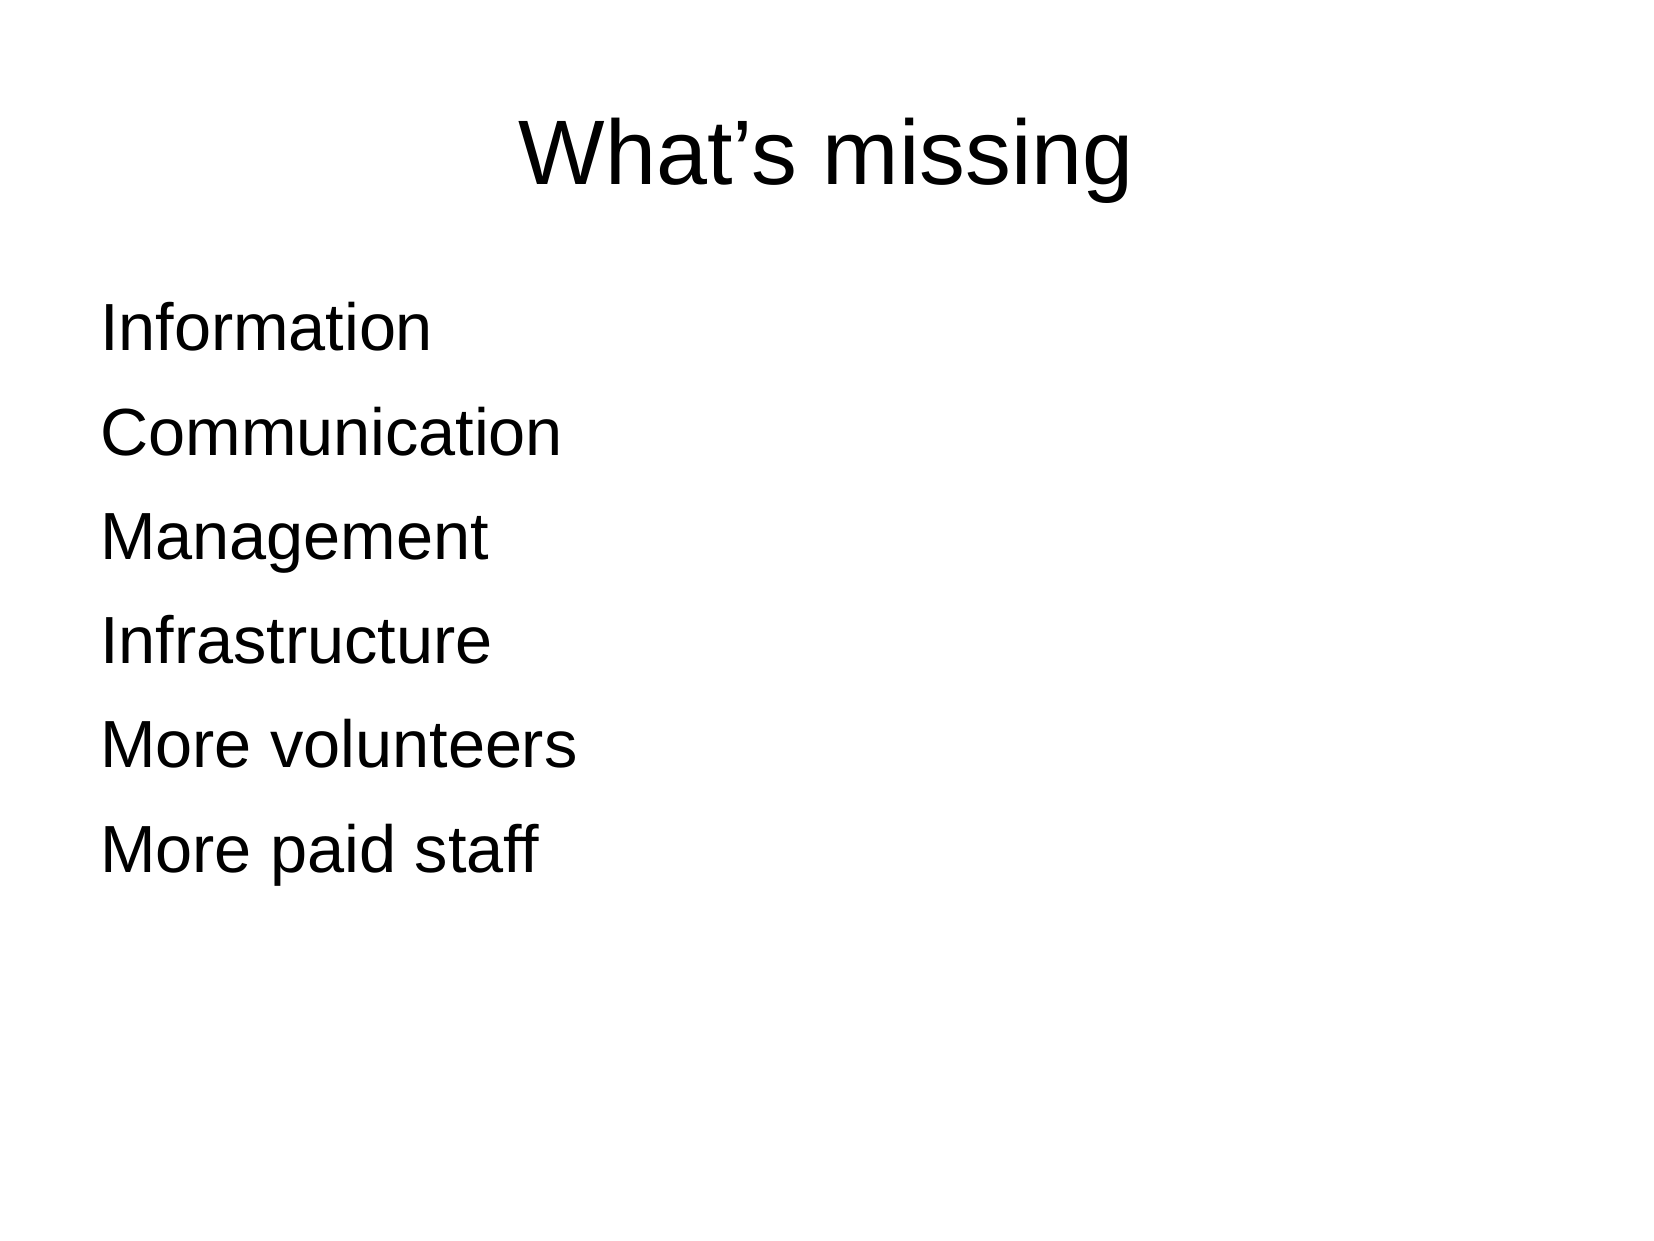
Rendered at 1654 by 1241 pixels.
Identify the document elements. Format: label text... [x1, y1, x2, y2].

list Information Communication Management Infrastructure More volunteers More paid staff [82, 290, 1571, 1094]
title What’s missing [82, 56, 1571, 250]
